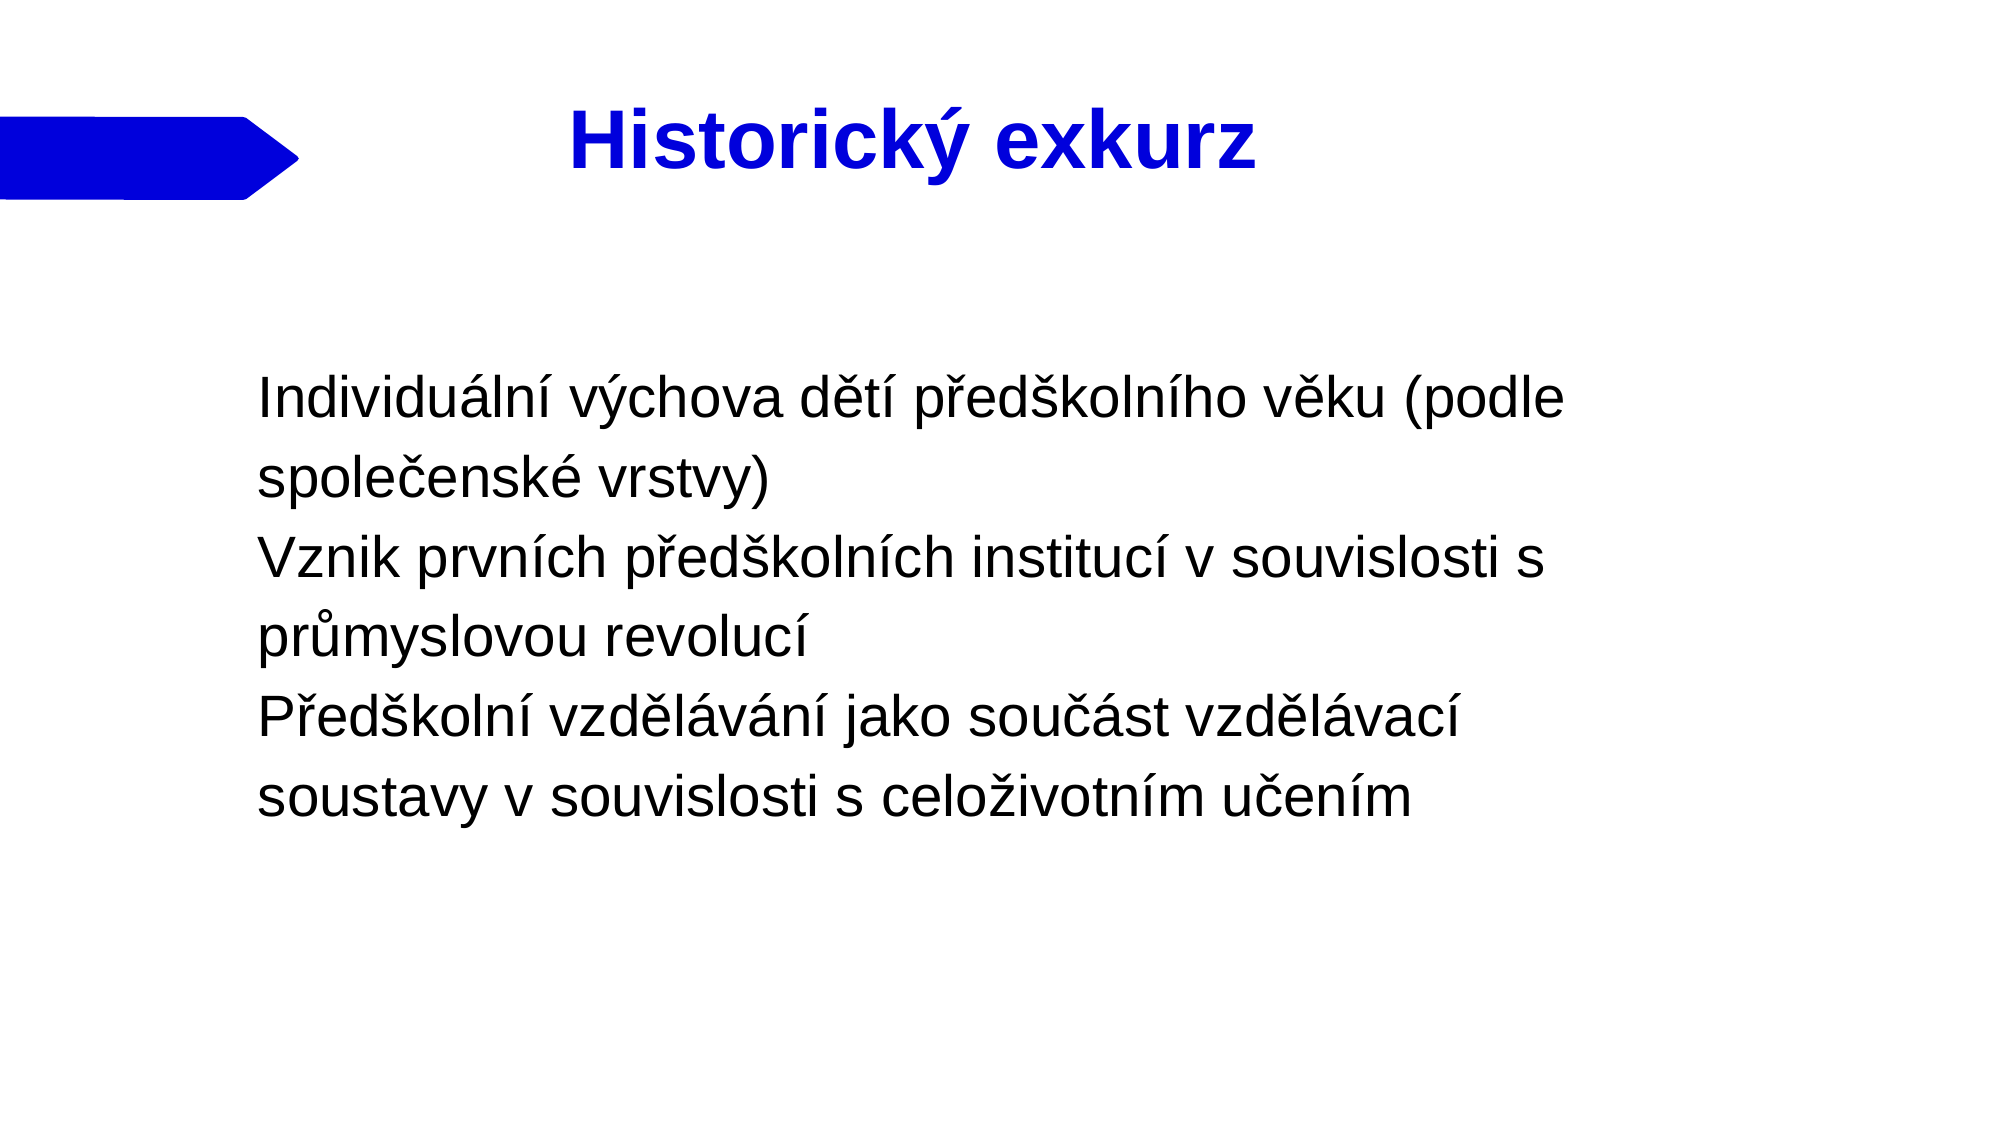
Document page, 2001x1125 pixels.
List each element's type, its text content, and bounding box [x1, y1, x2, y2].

title Historický exkurz [568, 102, 1651, 313]
list Individuální výchova dětí předškolního věku (podle společenské vrstvy) Vznik prvních předškolních institucí v souvislosti s průmyslovou revolucí Předškolní vzdělávání jako součást vzdělávací soustavy v souvislosti s celoživotním učením [258, 350, 1651, 970]
